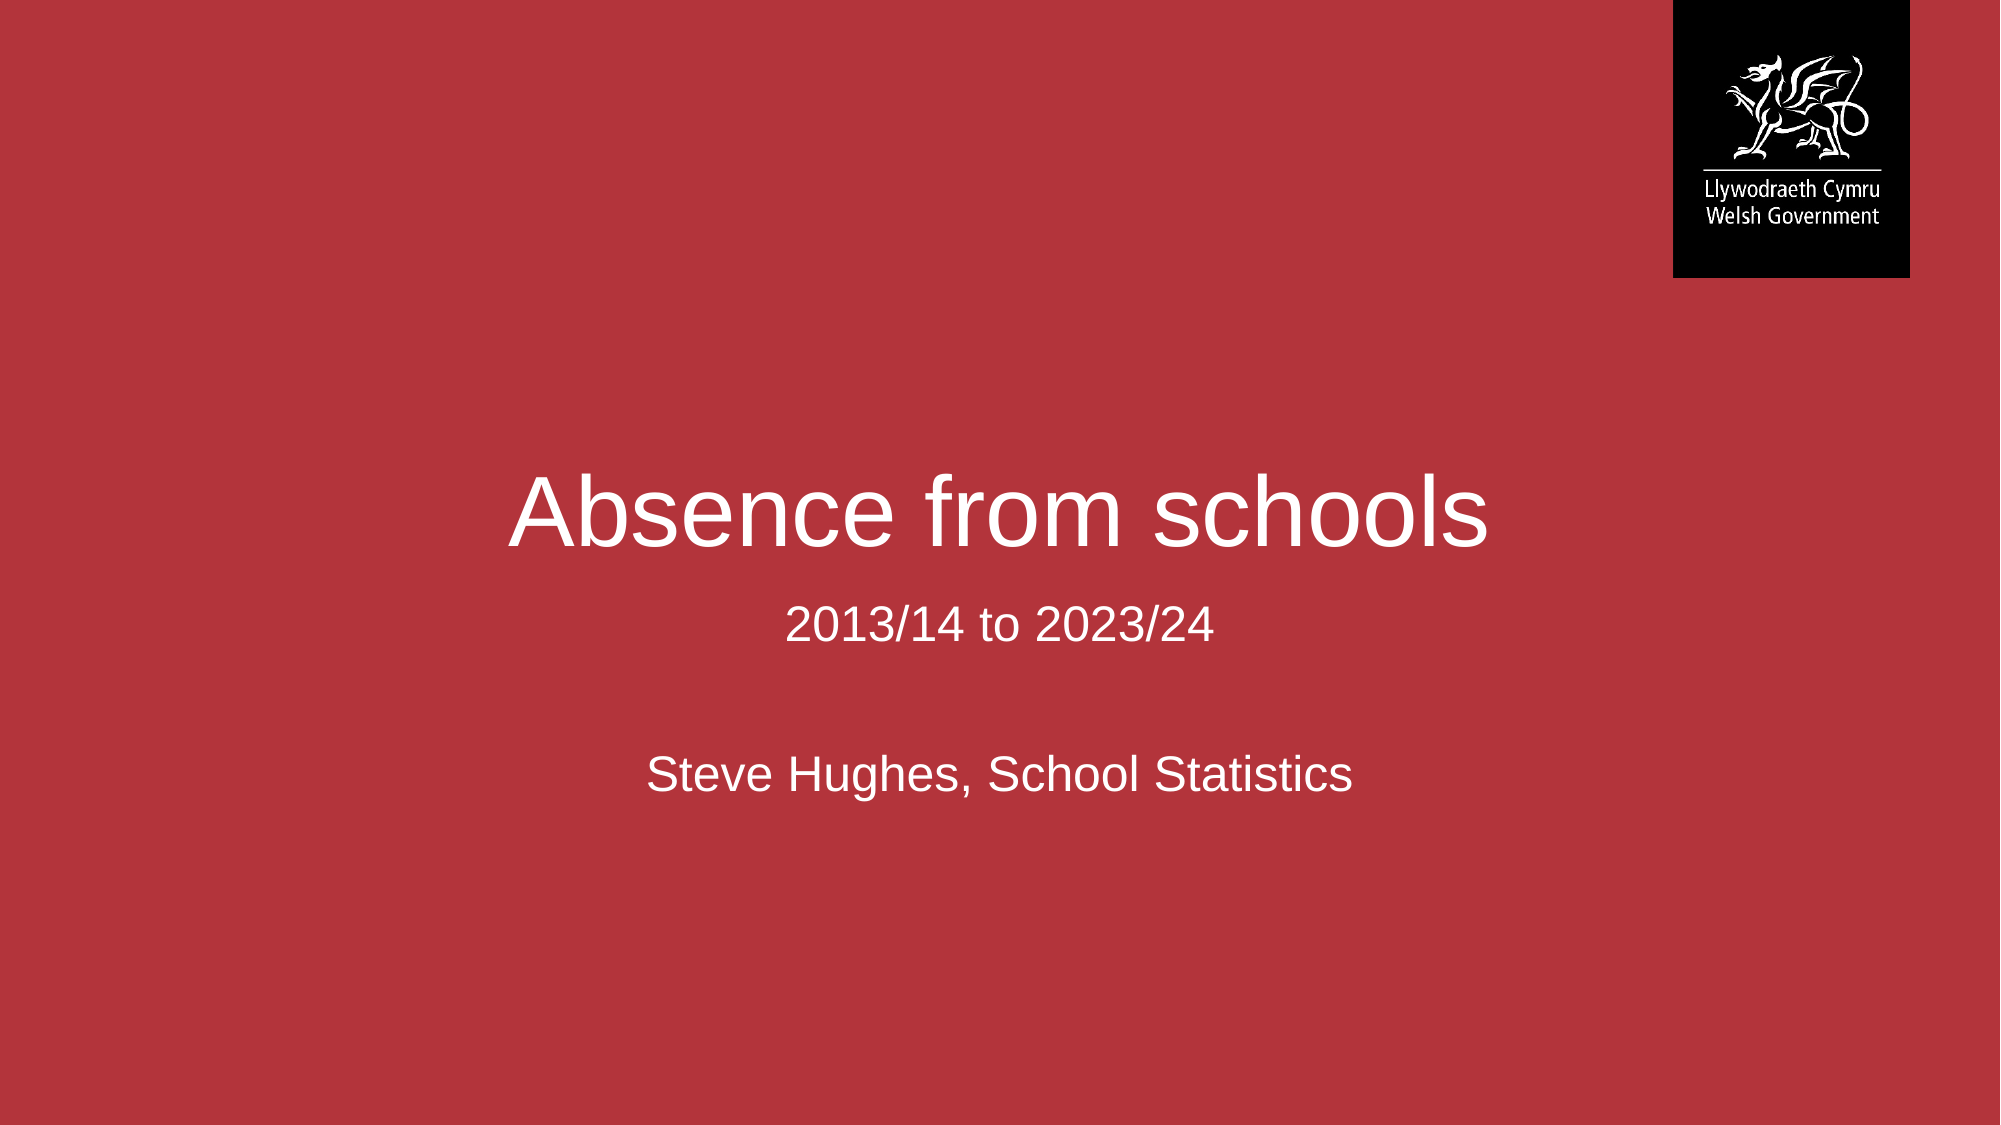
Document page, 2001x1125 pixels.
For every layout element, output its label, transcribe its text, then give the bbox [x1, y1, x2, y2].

title Absence from schools [249, 397, 1750, 576]
subtitle 2013/14 to 2023/24 Steve Hughes, School Statistics [249, 590, 1750, 863]
